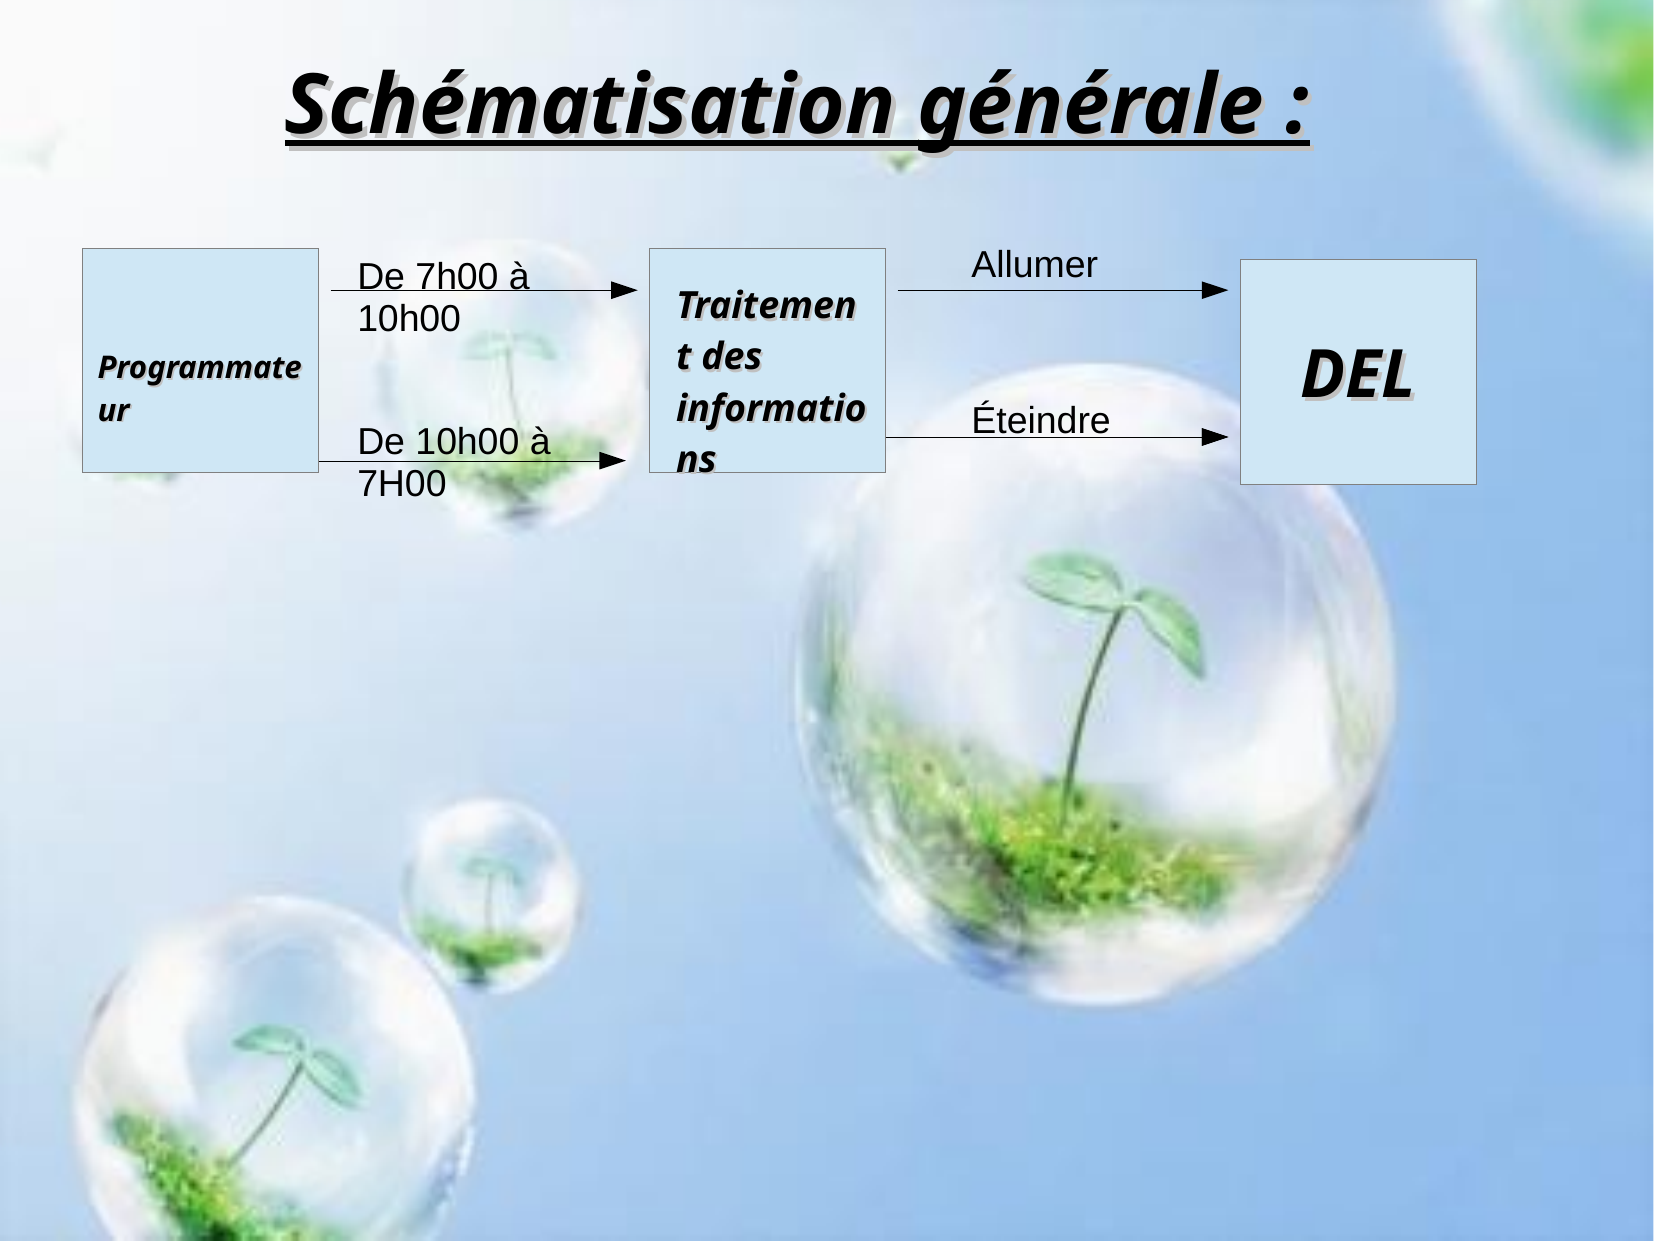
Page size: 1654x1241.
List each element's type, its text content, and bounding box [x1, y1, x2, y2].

text_box [685, 458, 691, 473]
text_box De 10h00 à 7H00 [342, 413, 579, 513]
text_box [649, 248, 886, 473]
text_box Schématisation générale : [35, 37, 1560, 154]
text_box [82, 248, 319, 337]
text_box De 7h00 à 10h00 [342, 248, 603, 347]
text_box Traitement des informations [661, 271, 886, 424]
text_box Éteindre [956, 391, 1229, 437]
text_box Allumer [956, 236, 1193, 294]
text_box DEL [1240, 259, 1477, 485]
text_box Programmateur [82, 337, 319, 473]
picture [0, 0, 1654, 1241]
text_box Éteindre [956, 438, 1229, 449]
